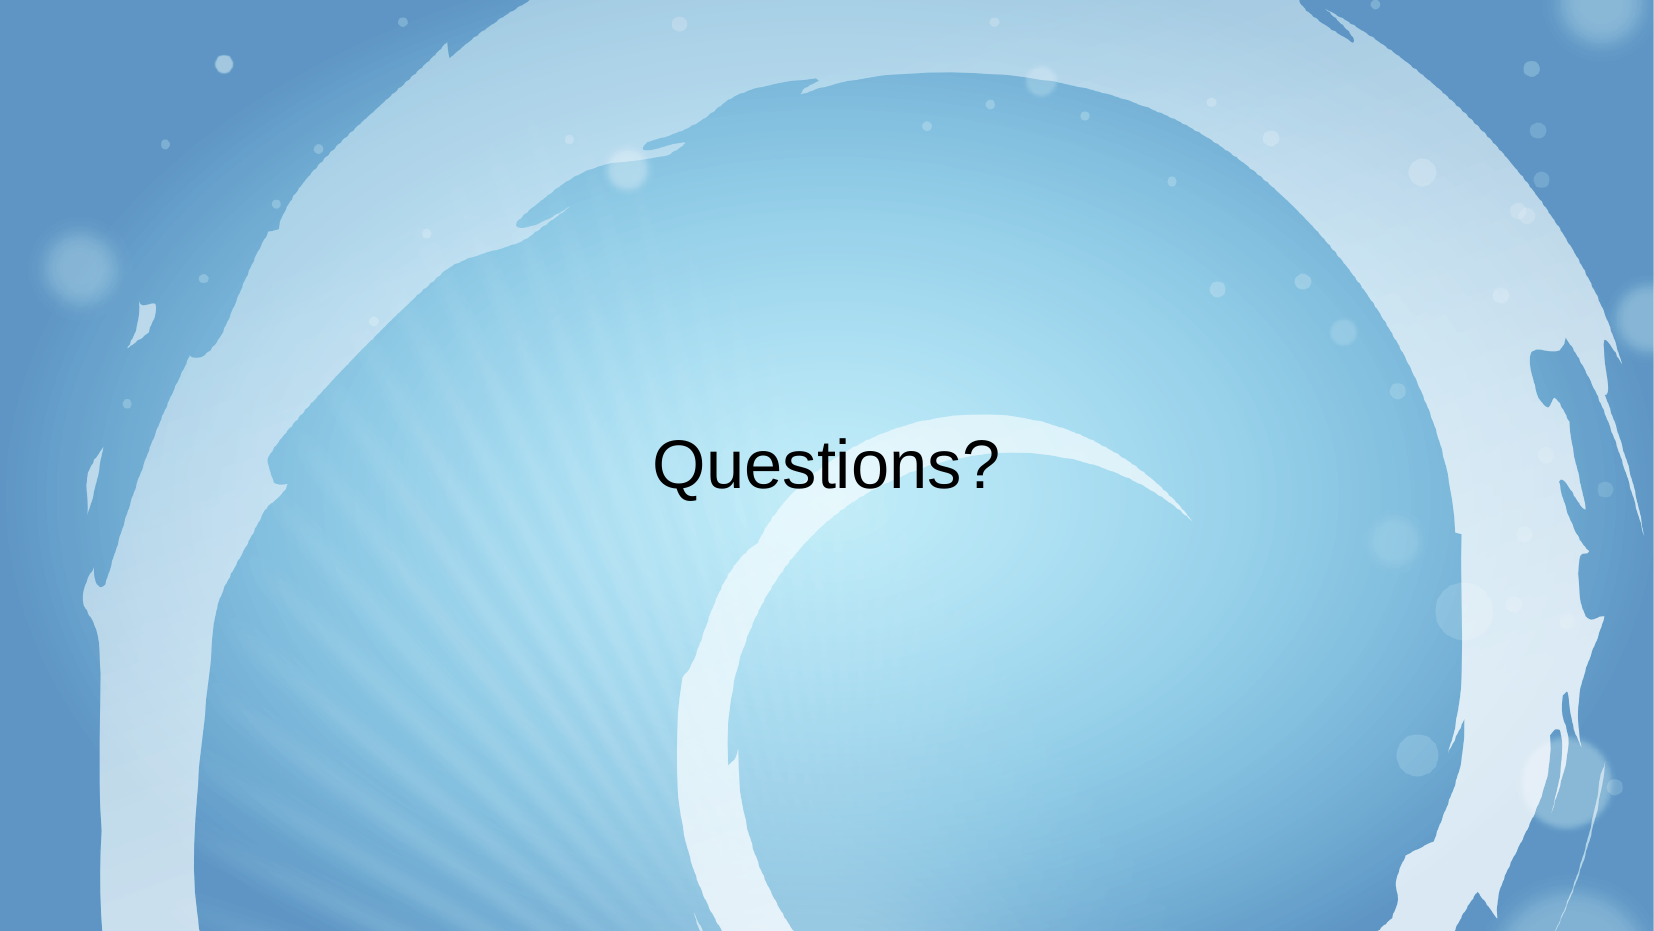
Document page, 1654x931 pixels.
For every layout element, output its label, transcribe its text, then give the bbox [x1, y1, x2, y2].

title Questions? [118, 361, 1536, 569]
picture [0, 0, 1654, 931]
